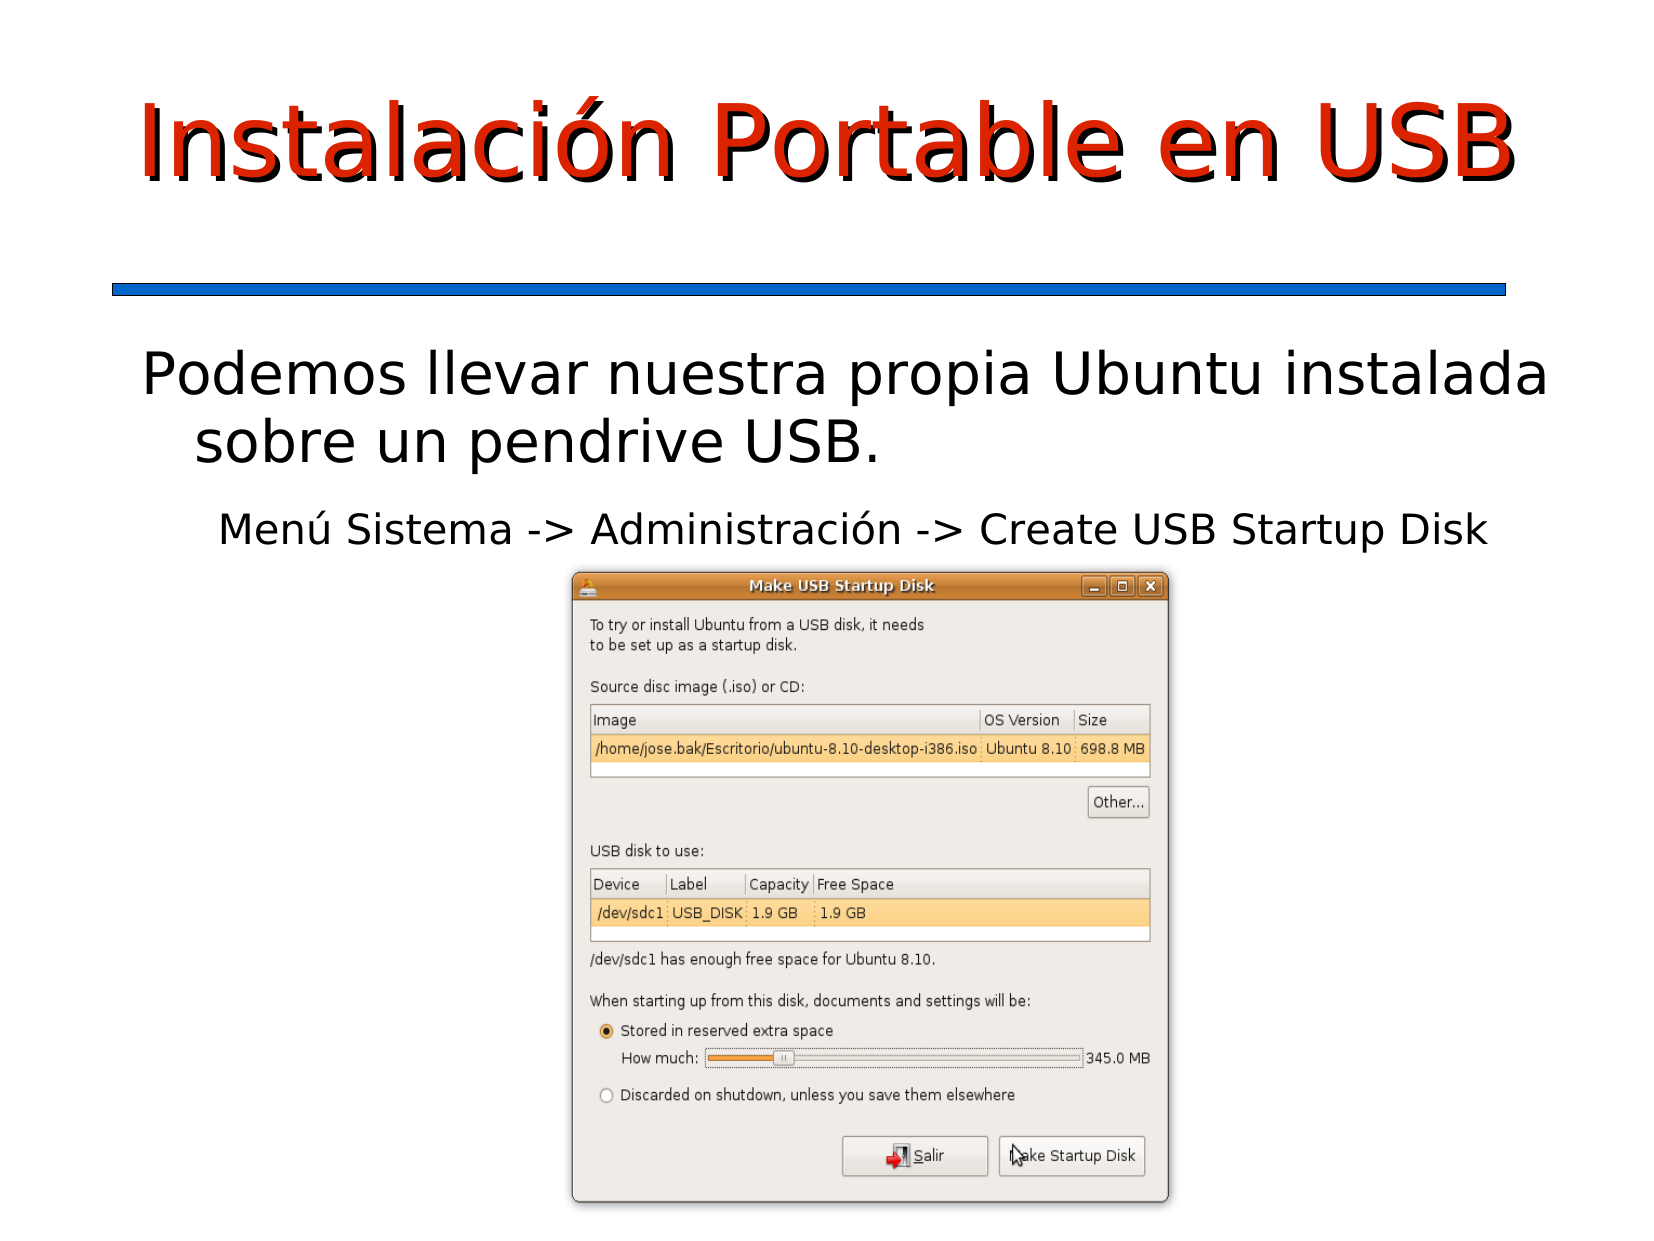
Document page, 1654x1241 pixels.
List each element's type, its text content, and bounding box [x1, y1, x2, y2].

title Instalación Portable en USB [121, 37, 1534, 246]
picture [561, 560, 1182, 1217]
list Podemos llevar nuestra propia Ubuntu instalada sobre un pendrive USB. Menú Sistema -> Administración -> Create USB Startup Disk [123, 340, 1565, 1123]
